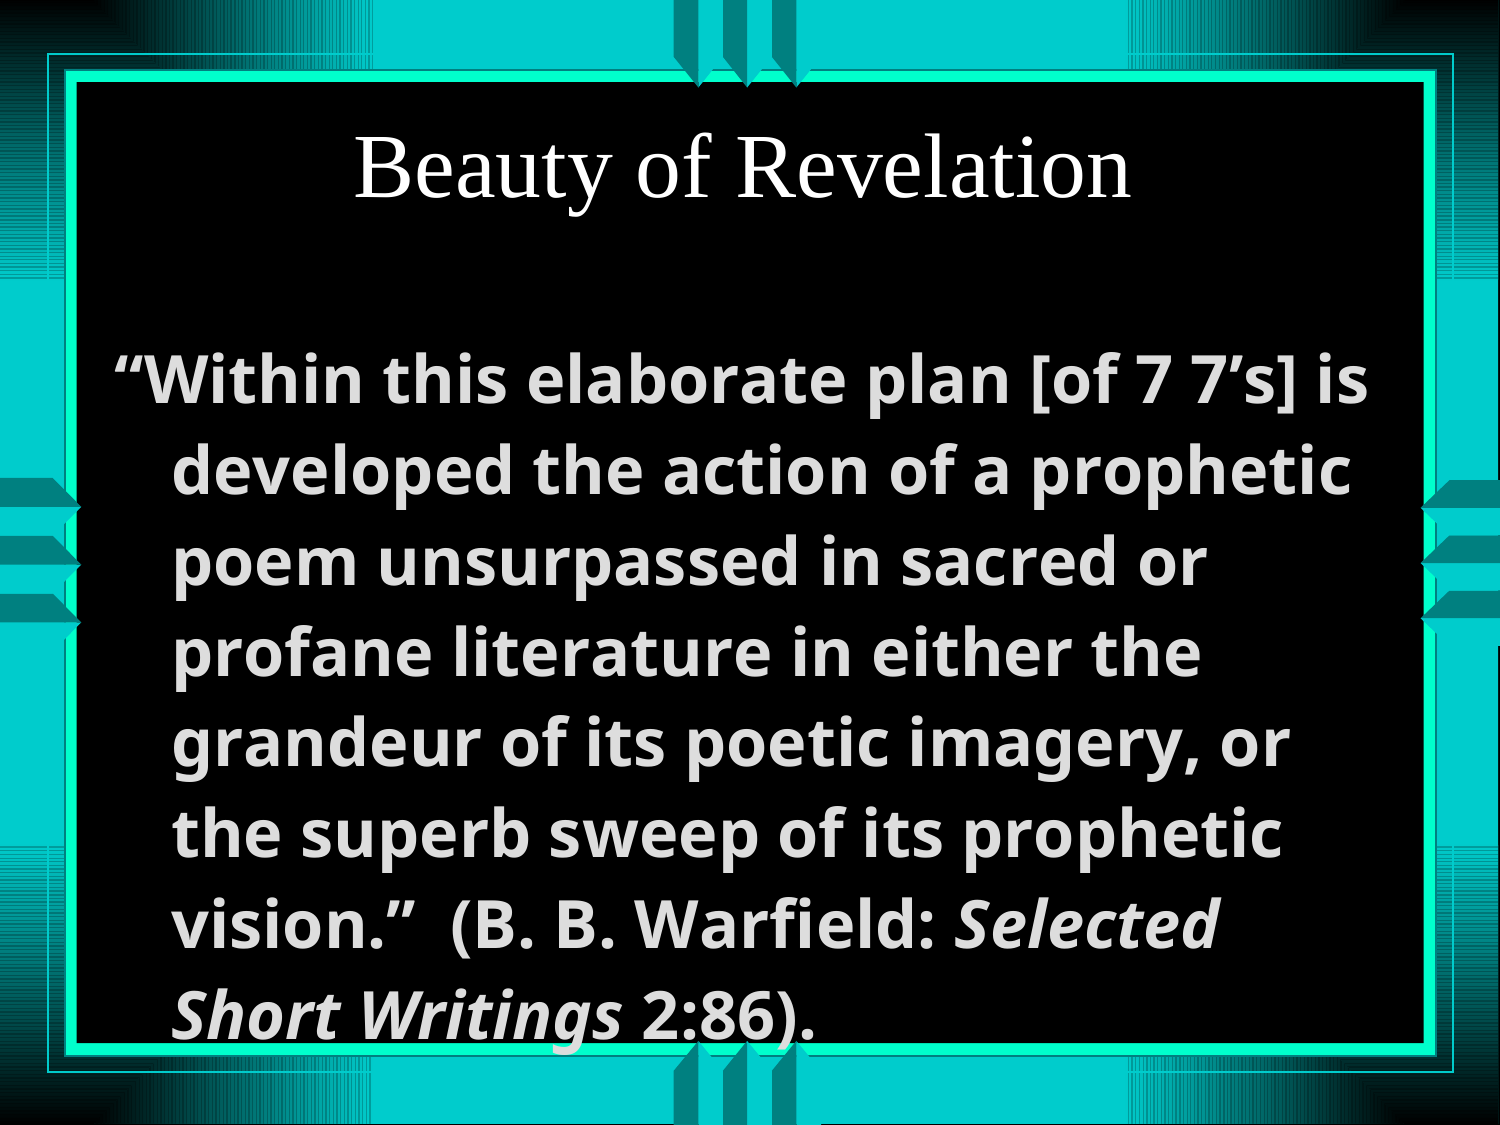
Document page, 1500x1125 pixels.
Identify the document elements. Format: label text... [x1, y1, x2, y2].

title Beauty of Revelation [99, 37, 1388, 225]
list ‘‘Within this elaborate plan [of 7 7’s] is developed the action of a prophetic poem unsurpassed in sacred or profane literature in either the grandeur of its poetic imagery, or the superb sweep of its prophetic vision.’’ (B. B. Warfield: Selected Short Writings 2:86). [99, 324, 1388, 1001]
